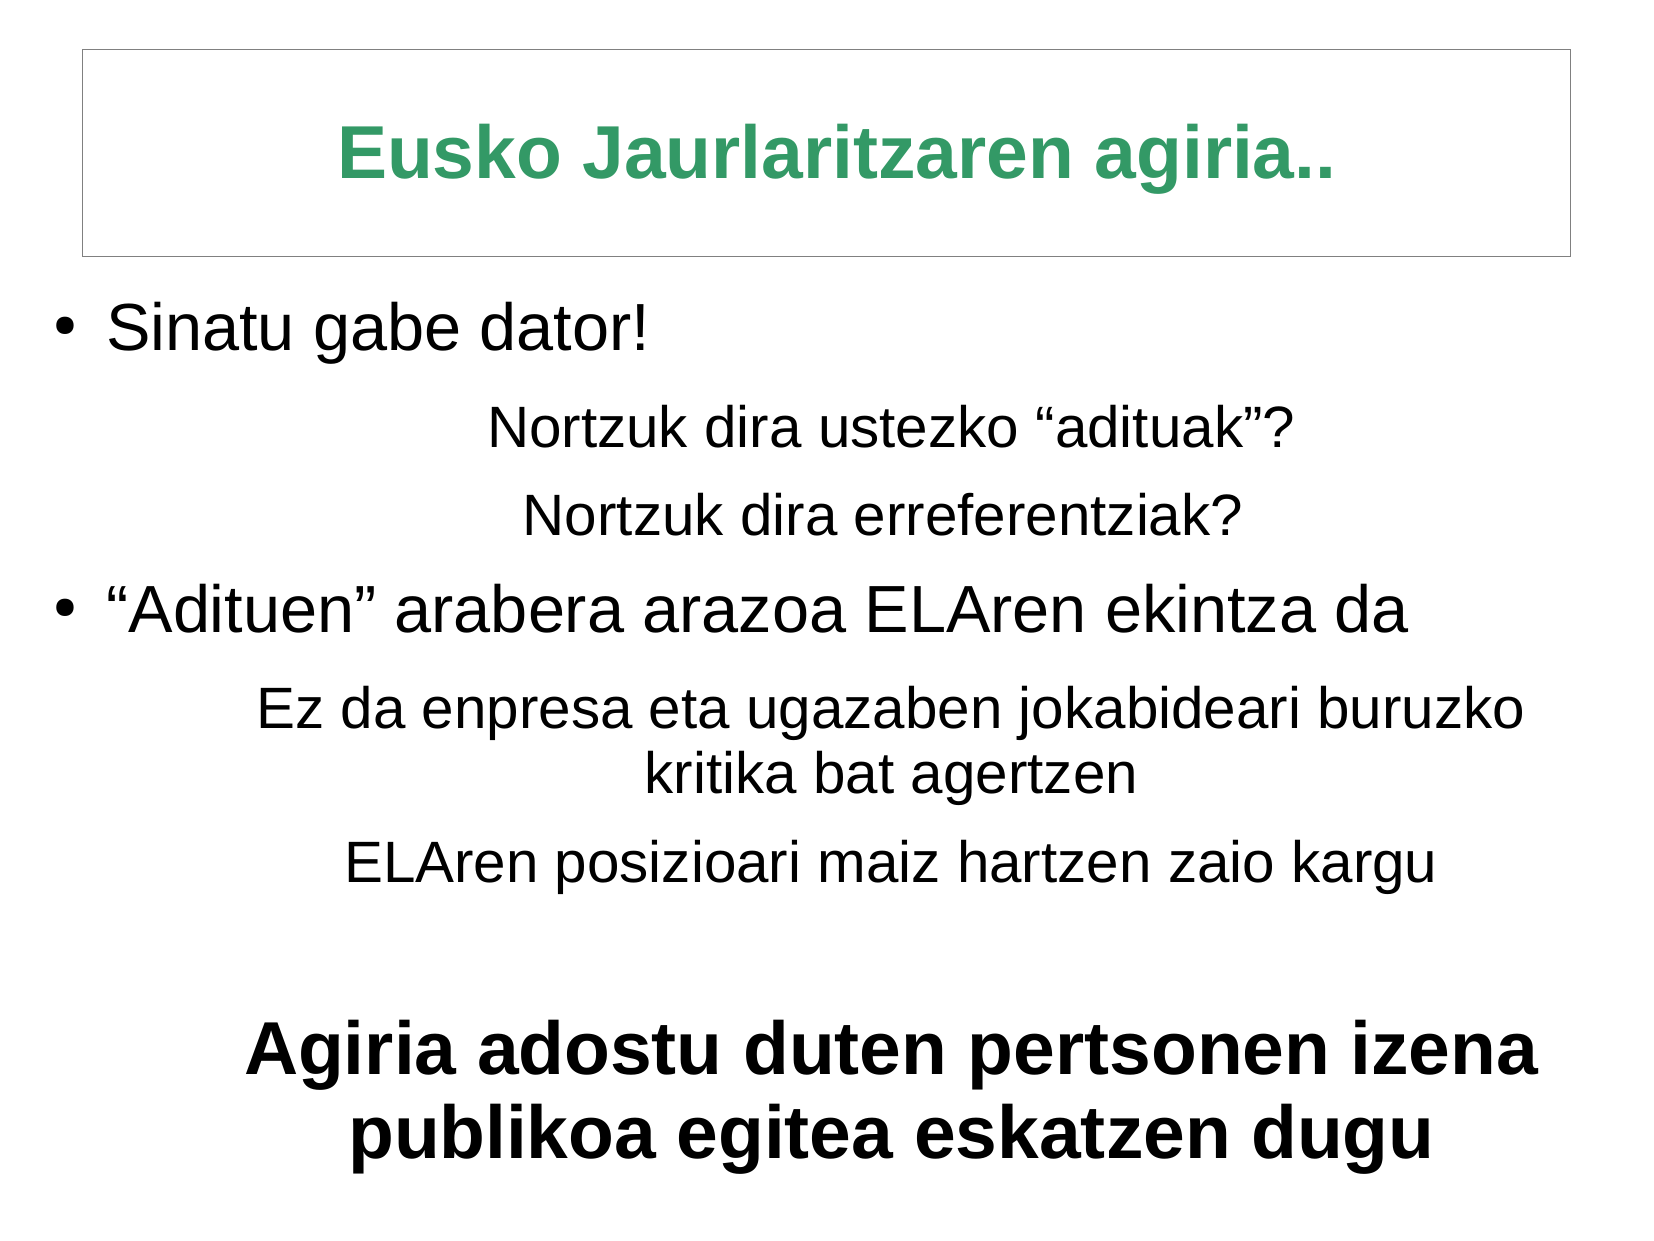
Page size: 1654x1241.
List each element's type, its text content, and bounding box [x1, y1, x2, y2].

list Sinatu gabe dator! Nortzuk dira ustezko “adituak”? Nortzuk dira erreferentziak? “Adituen” arabera arazoa ELAren ekintza da Ez da enpresa eta ugazaben jokabideari buruzko kritika bat agertzen ELAren posizioari maiz hartzen zaio kargu Agiria adostu duten pertsonen izena publikoa egitea eskatzen dugu [35, 290, 1607, 1217]
title Eusko Jaurlaritzaren agiria.. [82, 49, 1571, 257]
